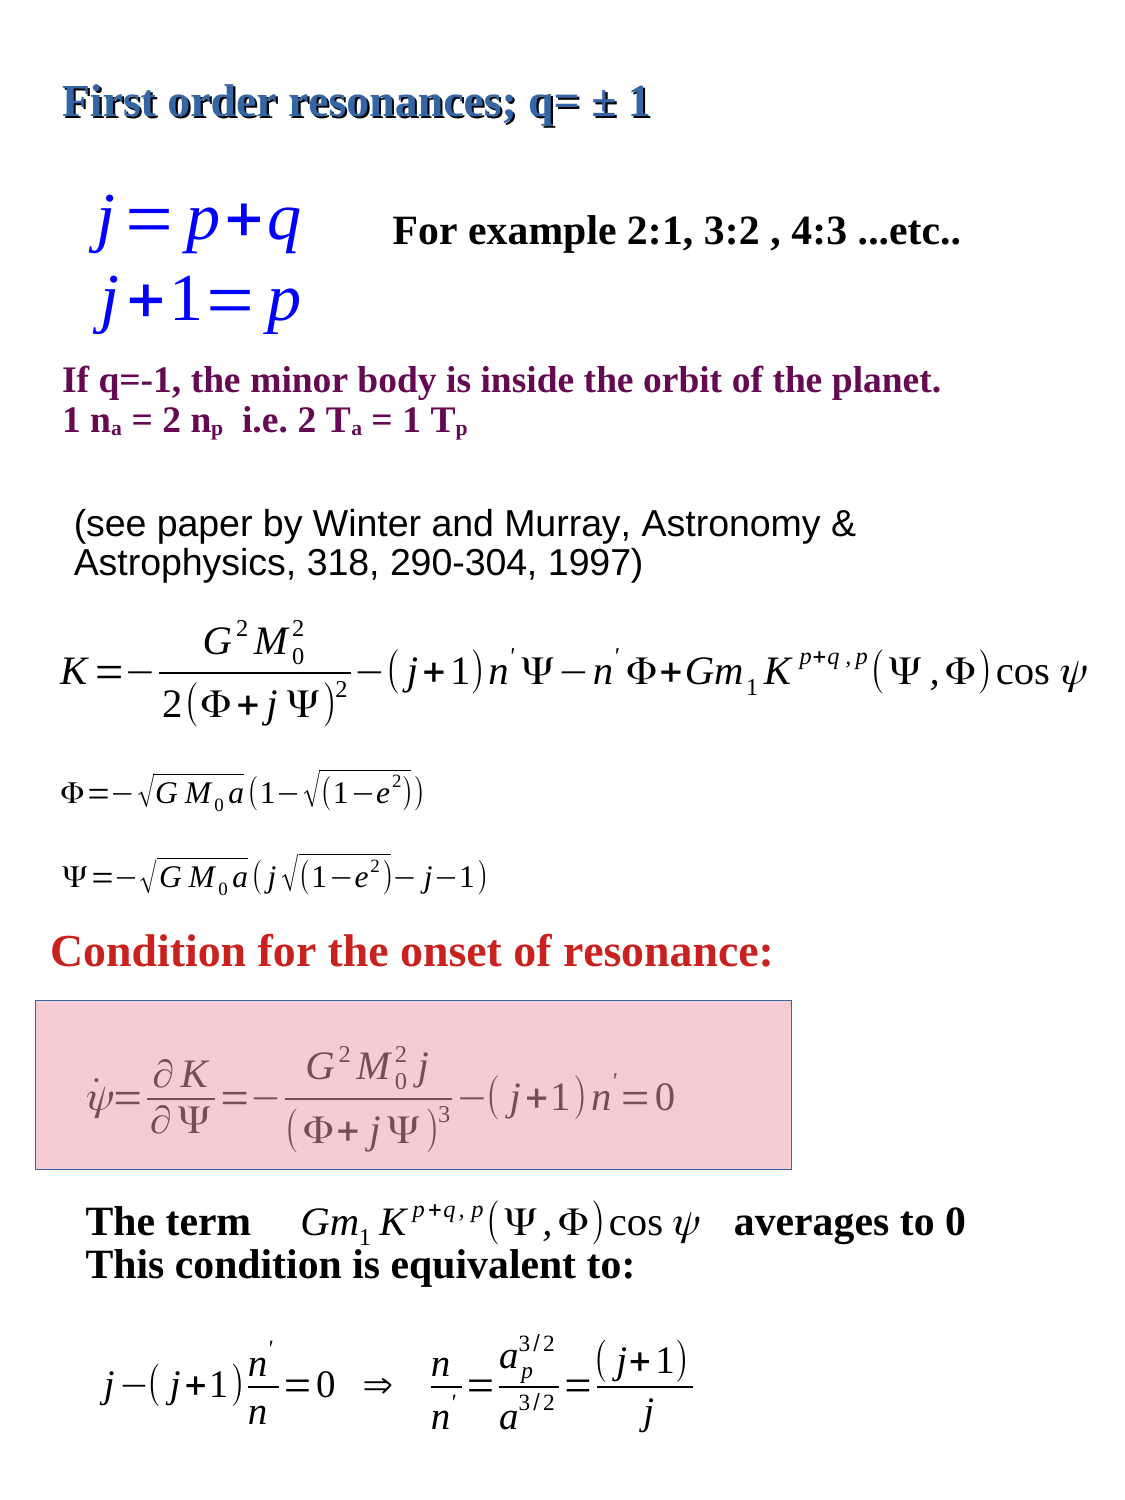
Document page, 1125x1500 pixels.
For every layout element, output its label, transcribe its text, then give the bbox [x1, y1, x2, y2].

text_box (see paper by Winter and Murray, Astronomy & Astrophysics, 318, 290-304, 1997) [59, 497, 993, 591]
text_box [35, 1000, 792, 1170]
chart [47, 614, 1095, 730]
text_box Condition for the onset of resonance: [35, 921, 886, 984]
text_box The term averages to 0 This condition is equivalent to: [70, 1192, 1004, 1295]
chart [52, 767, 495, 901]
text_box If q=-1, the minor body is inside the orbit of the planet. 1 na = 2 np i.e. 2 Ta = 1 Tp [47, 354, 981, 459]
text_box First order resonances; q= ± 1 [47, 70, 993, 134]
chart [290, 1194, 709, 1252]
chart [89, 1329, 705, 1439]
chart [70, 180, 322, 334]
text_box For example 2:1, 3:2 , 4:3 ...etc.. [377, 202, 1099, 296]
